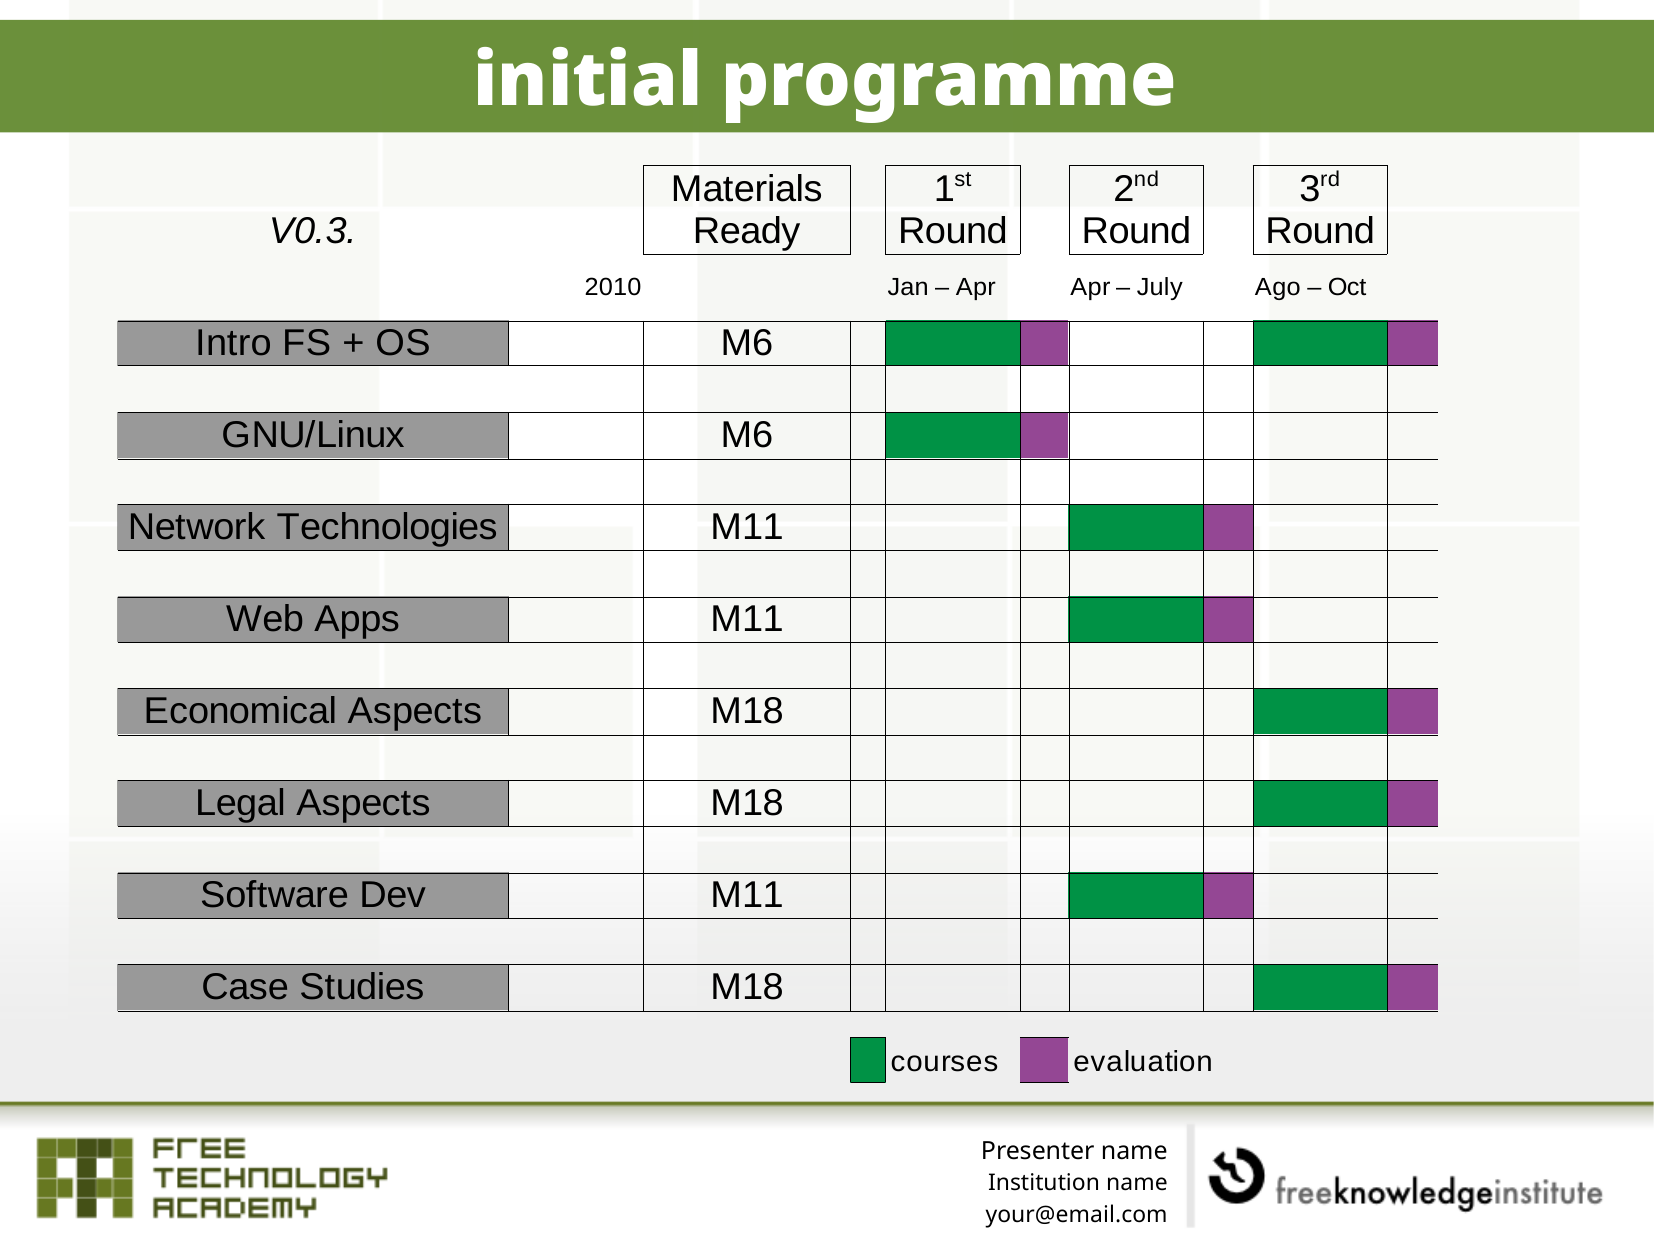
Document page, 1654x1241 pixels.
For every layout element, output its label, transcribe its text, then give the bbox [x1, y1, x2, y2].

picture [0, 133, 1654, 1241]
chart [117, 165, 1575, 1086]
picture [0, 0, 1654, 19]
title initial programme [37, 32, 1613, 120]
